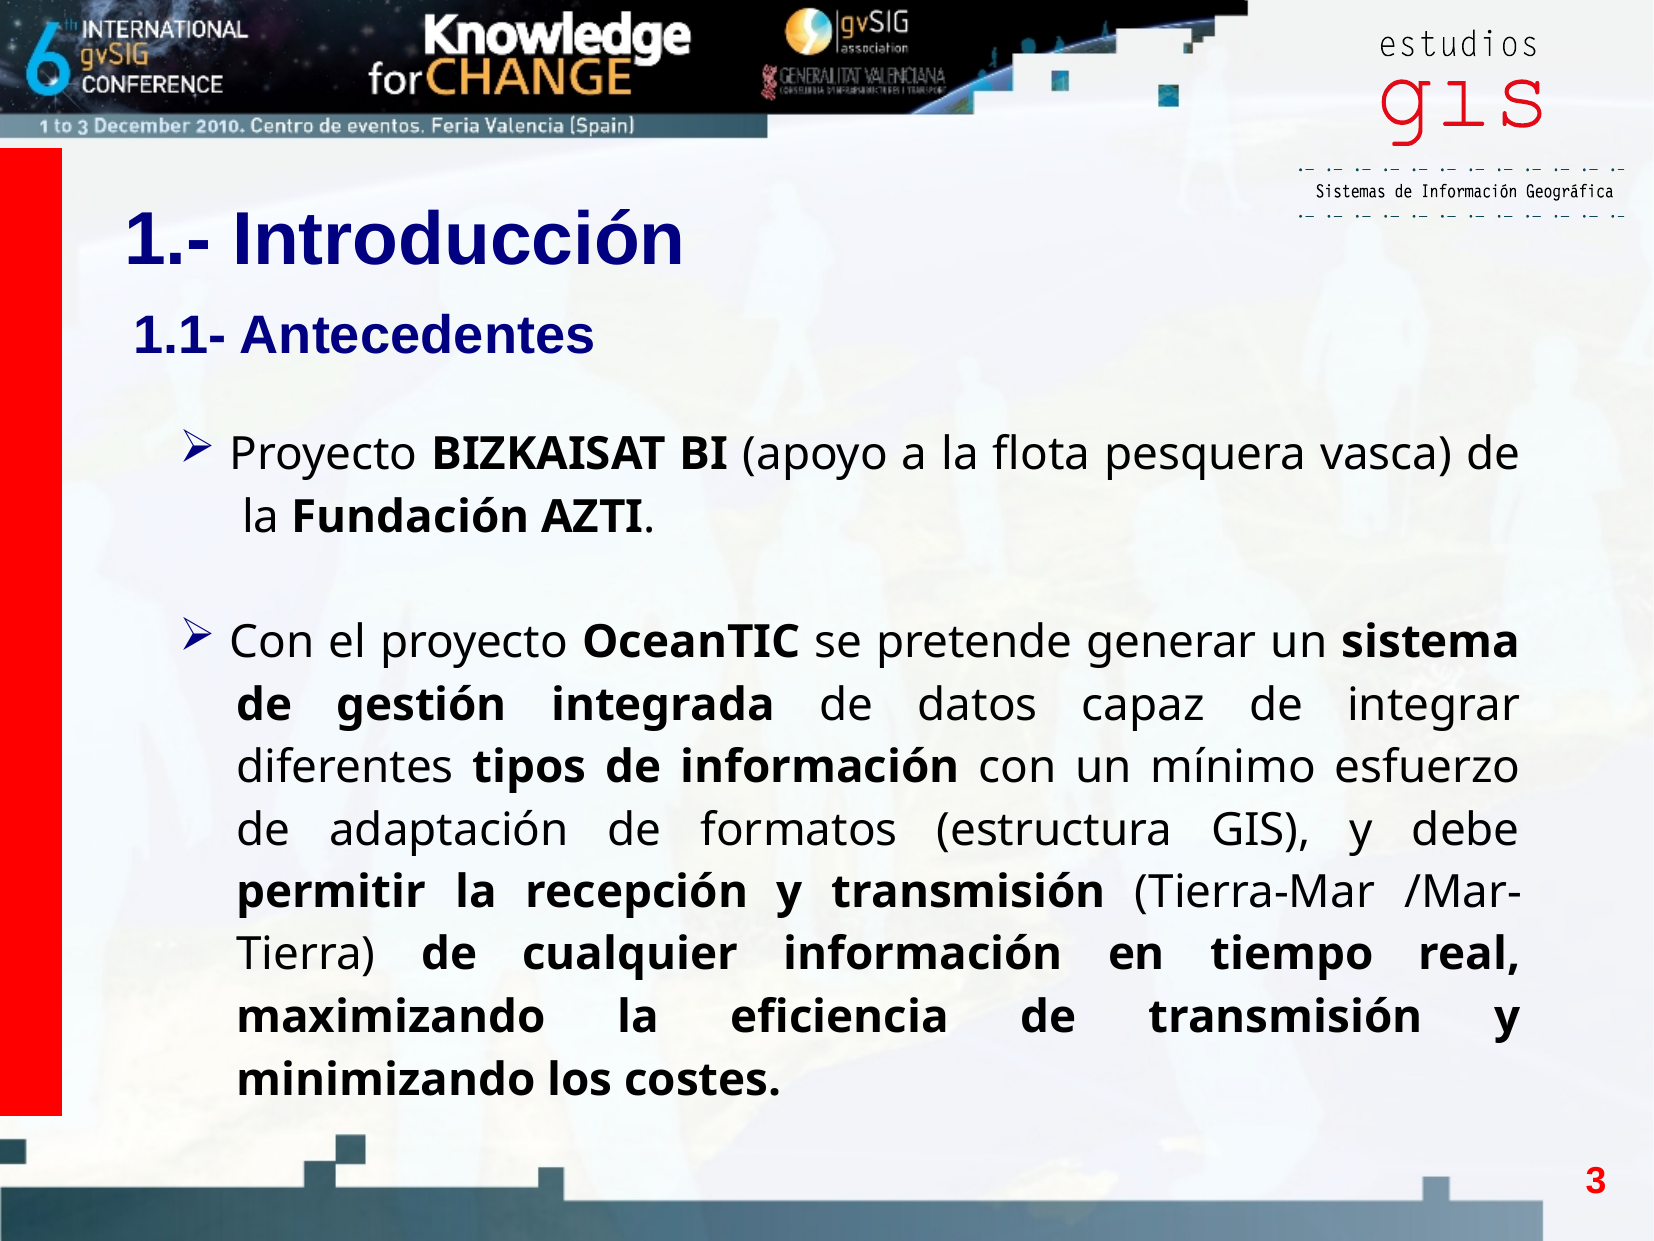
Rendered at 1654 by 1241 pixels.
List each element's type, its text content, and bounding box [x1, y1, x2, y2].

text_box Proyecto BIZKAISAT BI (apoyo a la flota pesquera vasca) de la Fundación AZTI. Con el proyecto OceanTIC se pretende generar un sistema de gestión integrada de datos capaz de integrar diferentes tipos de información con un mínimo esfuerzo de adaptación de formatos (estructura GIS), y debe permitir la recepción y transmisión (Tierra-Mar /Mar-Tierra) de cualquier información en tiempo real, maximizando la eficiencia de transmisión y minimizando los costes. [164, 413, 1536, 1037]
text_box 1.- Introducción 1.1- Antecedentes [88, 147, 1418, 409]
picture [0, 0, 1654, 1241]
text_box 3 [1570, 1151, 1654, 1210]
